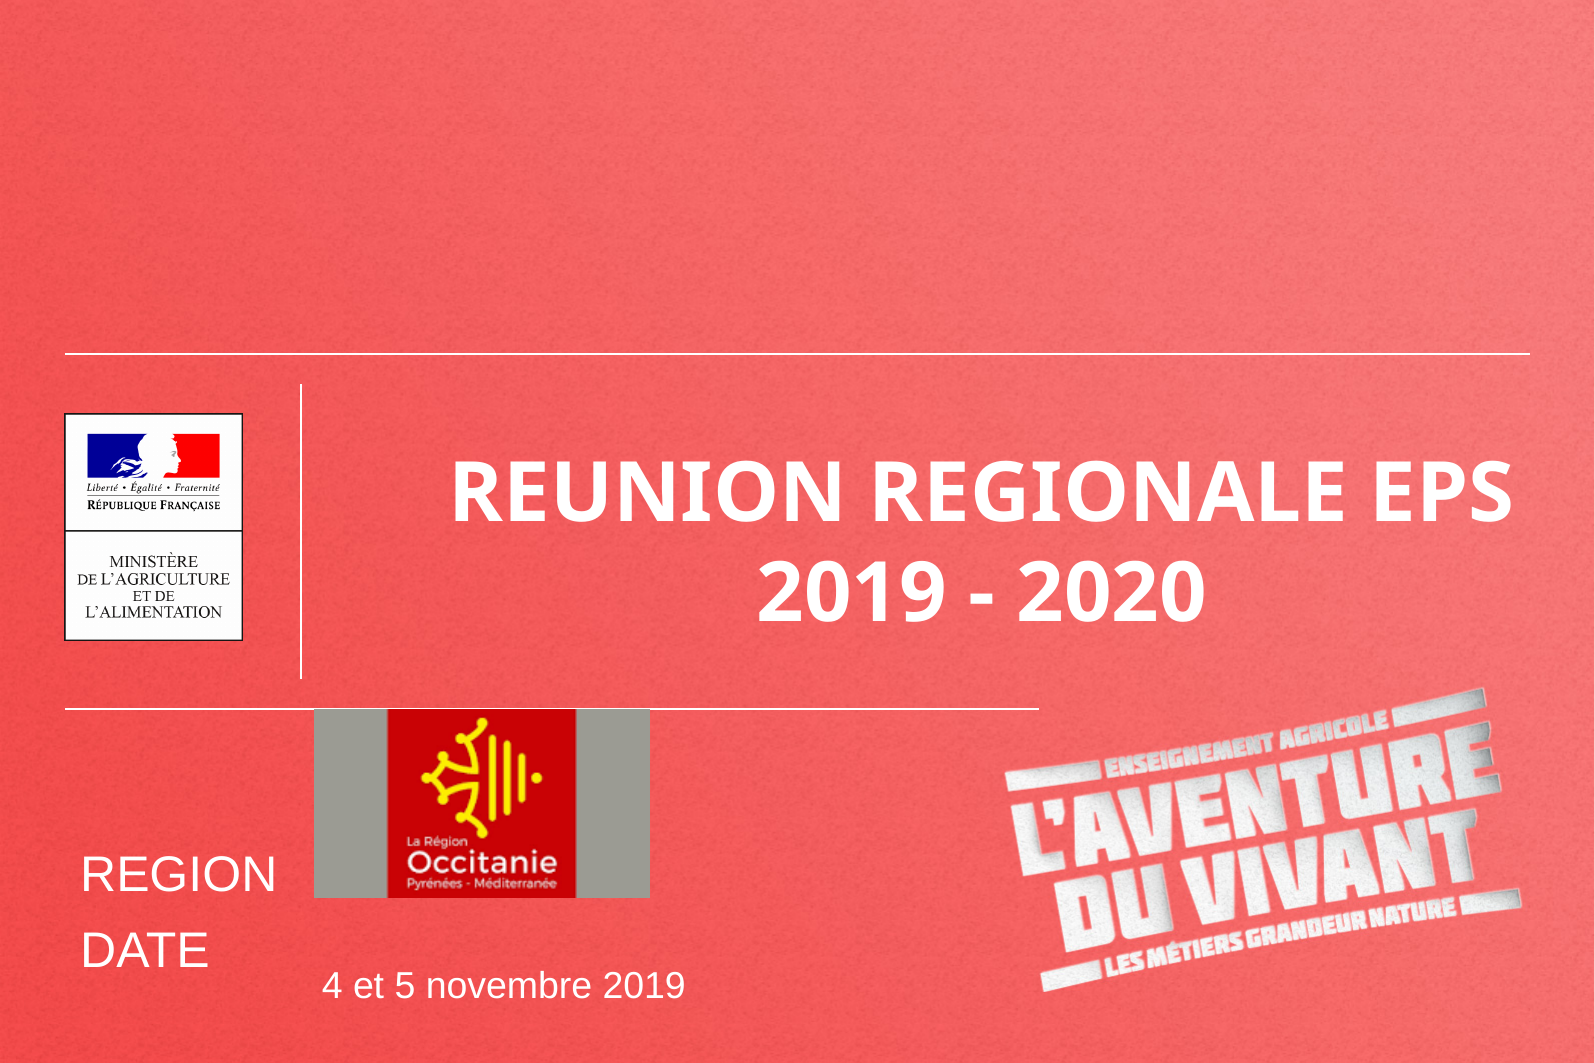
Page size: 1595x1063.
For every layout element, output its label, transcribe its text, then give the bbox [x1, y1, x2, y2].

text_box 4 et 5 novembre 2019 [307, 956, 702, 1014]
picture [0, 0, 1595, 1063]
list REGION DATE [65, 841, 952, 1063]
title REUNION REGIONALE EPS 2019 - 2020 [398, 430, 1536, 646]
